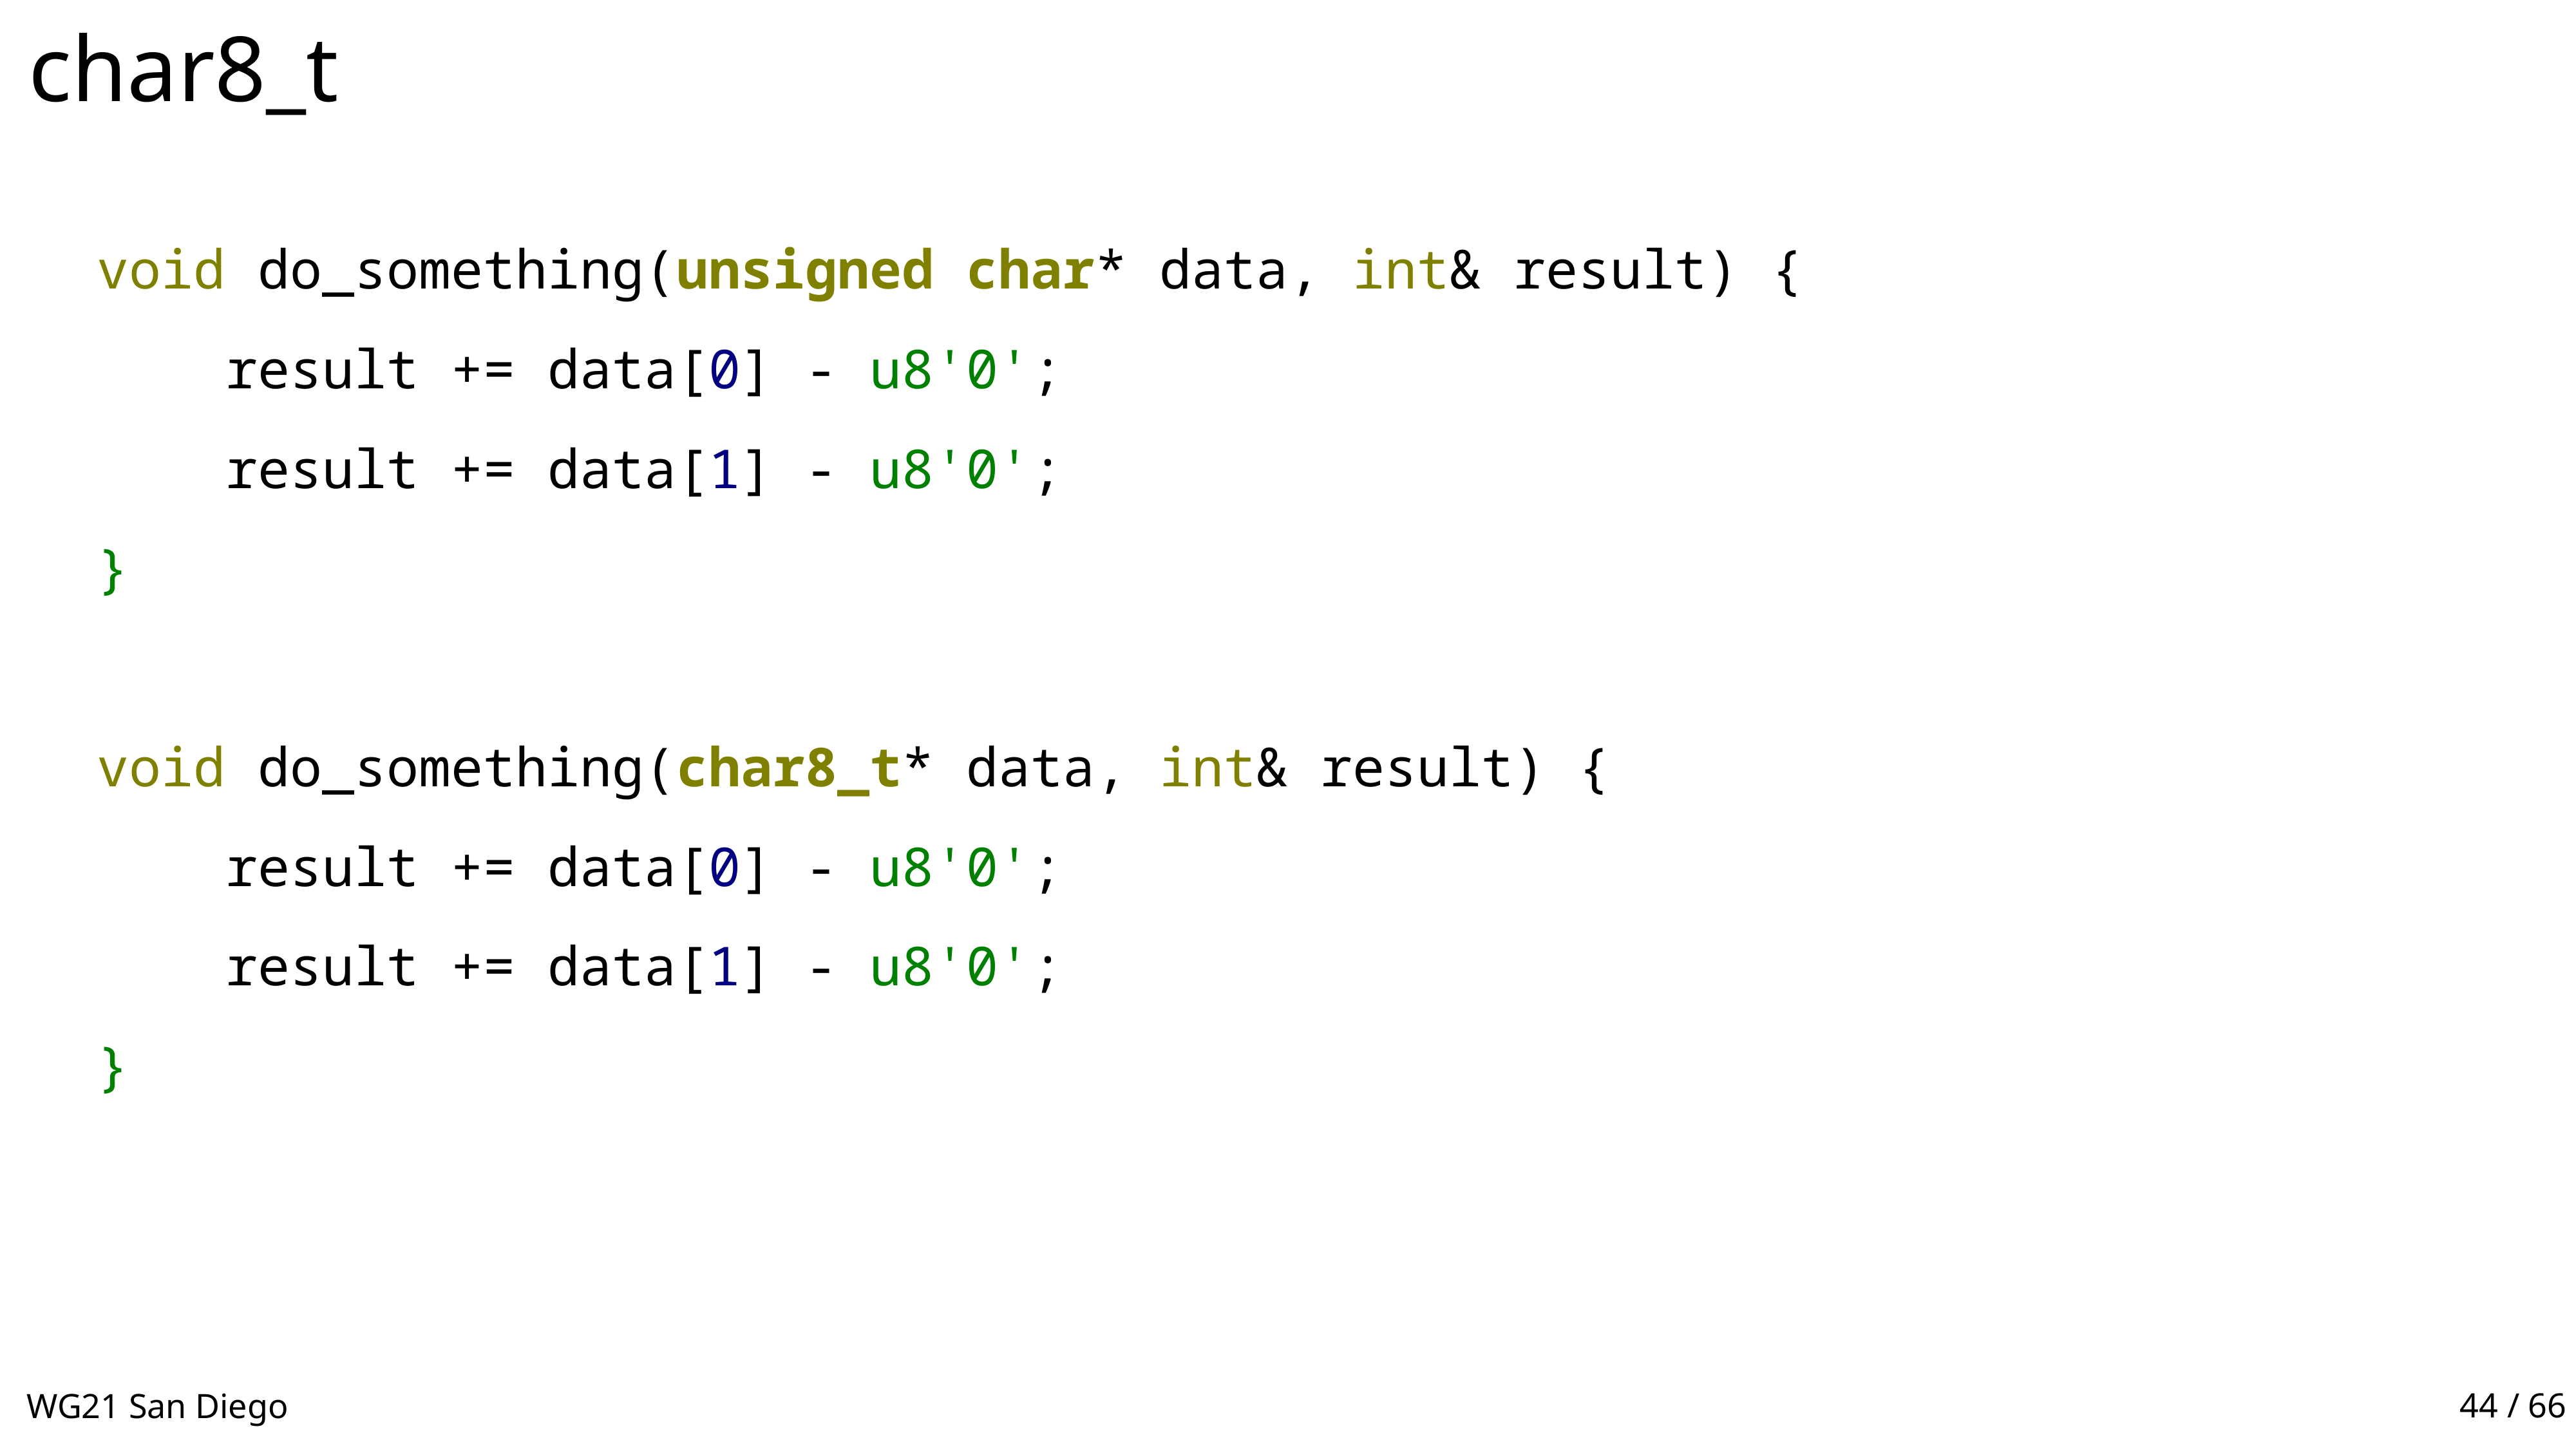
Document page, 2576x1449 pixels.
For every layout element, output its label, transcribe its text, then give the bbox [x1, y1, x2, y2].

list void do_something(unsigned char* data, int& result) { result += data[0] - u8'0'; result += data[1] - u8'0'; } void do_something(char8_t* data, int& result) { result += data[0] - u8'0'; result += data[1] - u8'0'; } [87, 214, 2551, 1382]
list <number> / 66 [1479, 1376, 2576, 1431]
list WG21 San Diego [17, 1376, 1114, 1431]
title char8_t [19, 19, 2551, 155]
